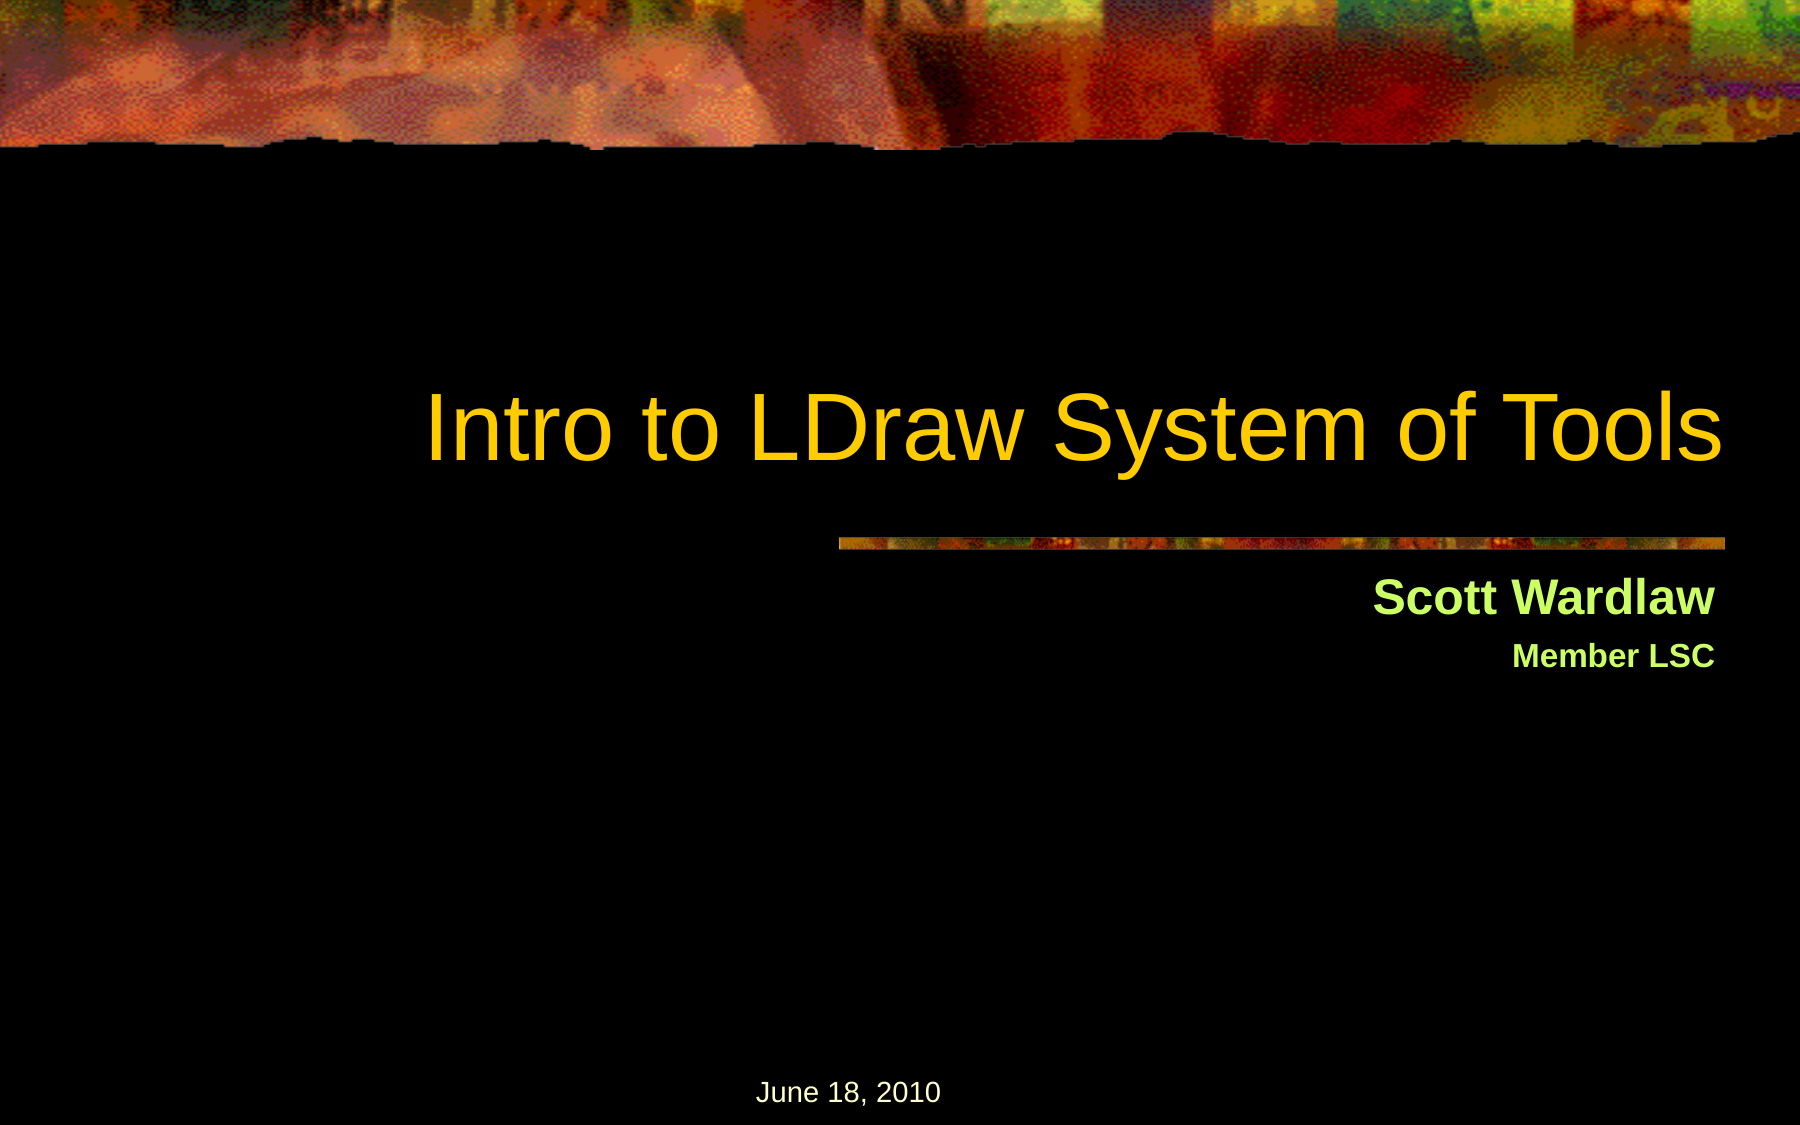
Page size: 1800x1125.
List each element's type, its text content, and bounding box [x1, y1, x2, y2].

picture [839, 536, 1725, 553]
title Intro to LDraw System of Tools [59, 299, 1741, 488]
subtitle Scott Wardlaw Member LSC [528, 572, 1730, 776]
picture [0, 0, 1800, 150]
